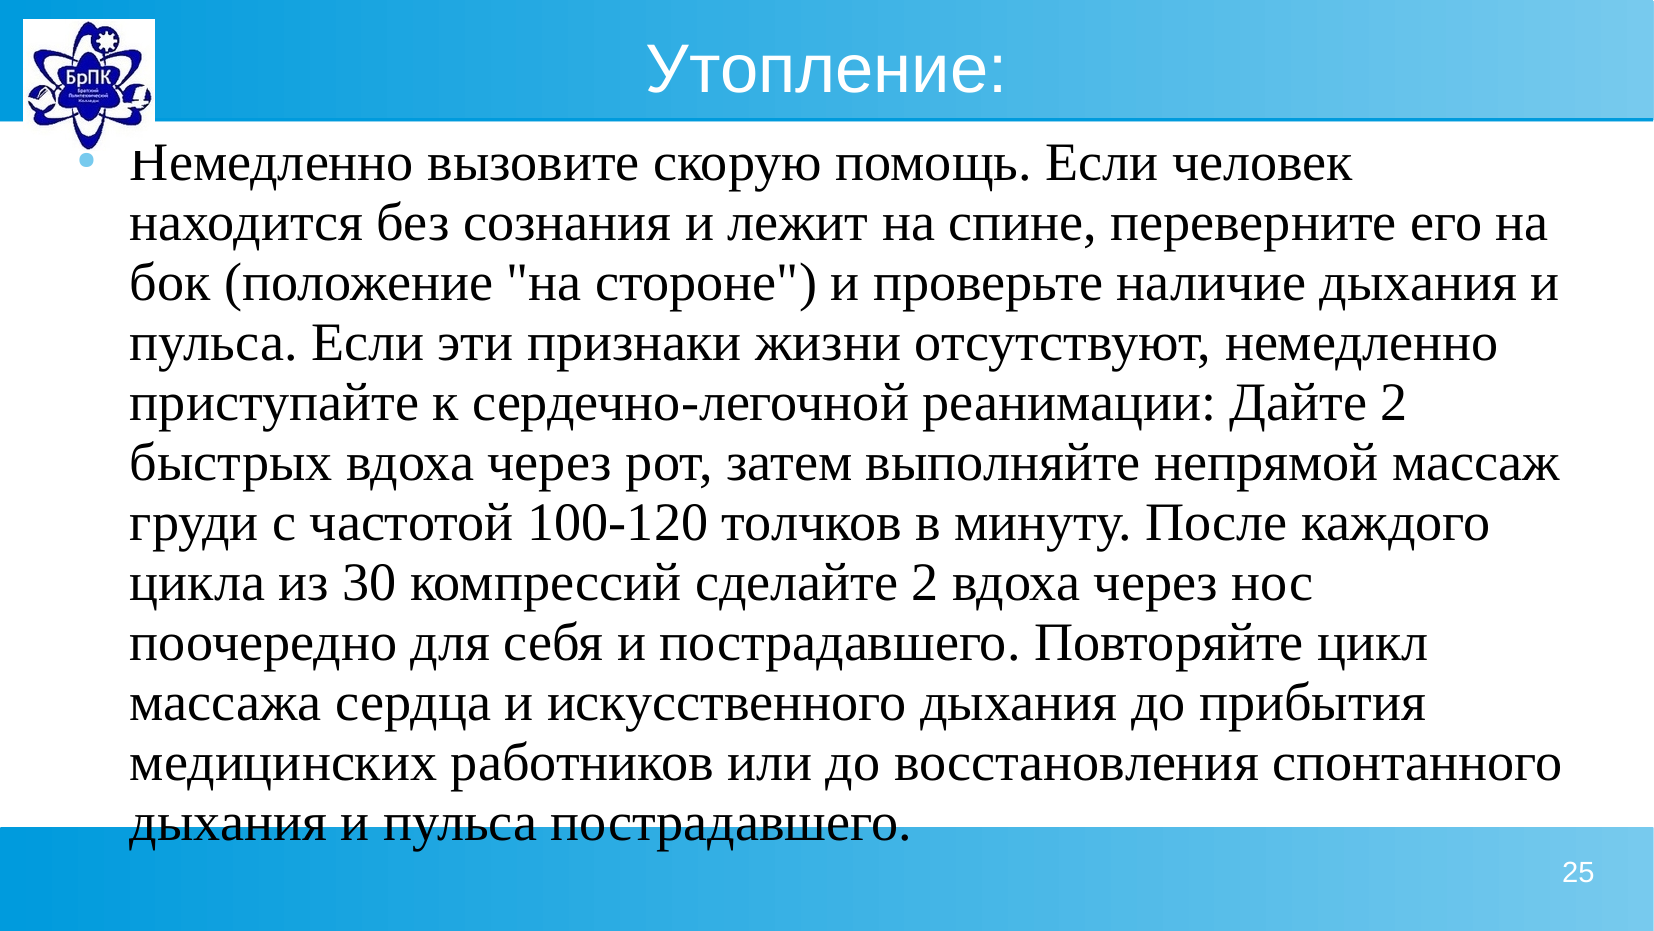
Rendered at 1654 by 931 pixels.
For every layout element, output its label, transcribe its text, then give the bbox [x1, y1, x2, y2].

title Утопление: [155, 30, 1595, 108]
picture [23, 20, 155, 151]
list Немедленно вызовите скорую помощь. Если человек находится без сознания и лежит на спине, переверните его на бок (положение "на стороне") и проверьте наличие дыхания и пульса. Если эти признаки жизни отсутствуют, немедленно приступайте к сердечно-легочной реанимации: Дайте 2 быстрых вдоха через рот, затем выполняйте непрямой массаж груди с частотой 100-120 толчков в минуту. После каждого цикла из 30 компрессий сделайте 2 вдоха через нос поочередно для себя и пострадавшего. Повторяйте цикл массажа сердца и искусственного дыхания до прибытия медицинских работников или до восстановления спонтанного дыхания и пульса пострадавшего. [59, 131, 1595, 768]
